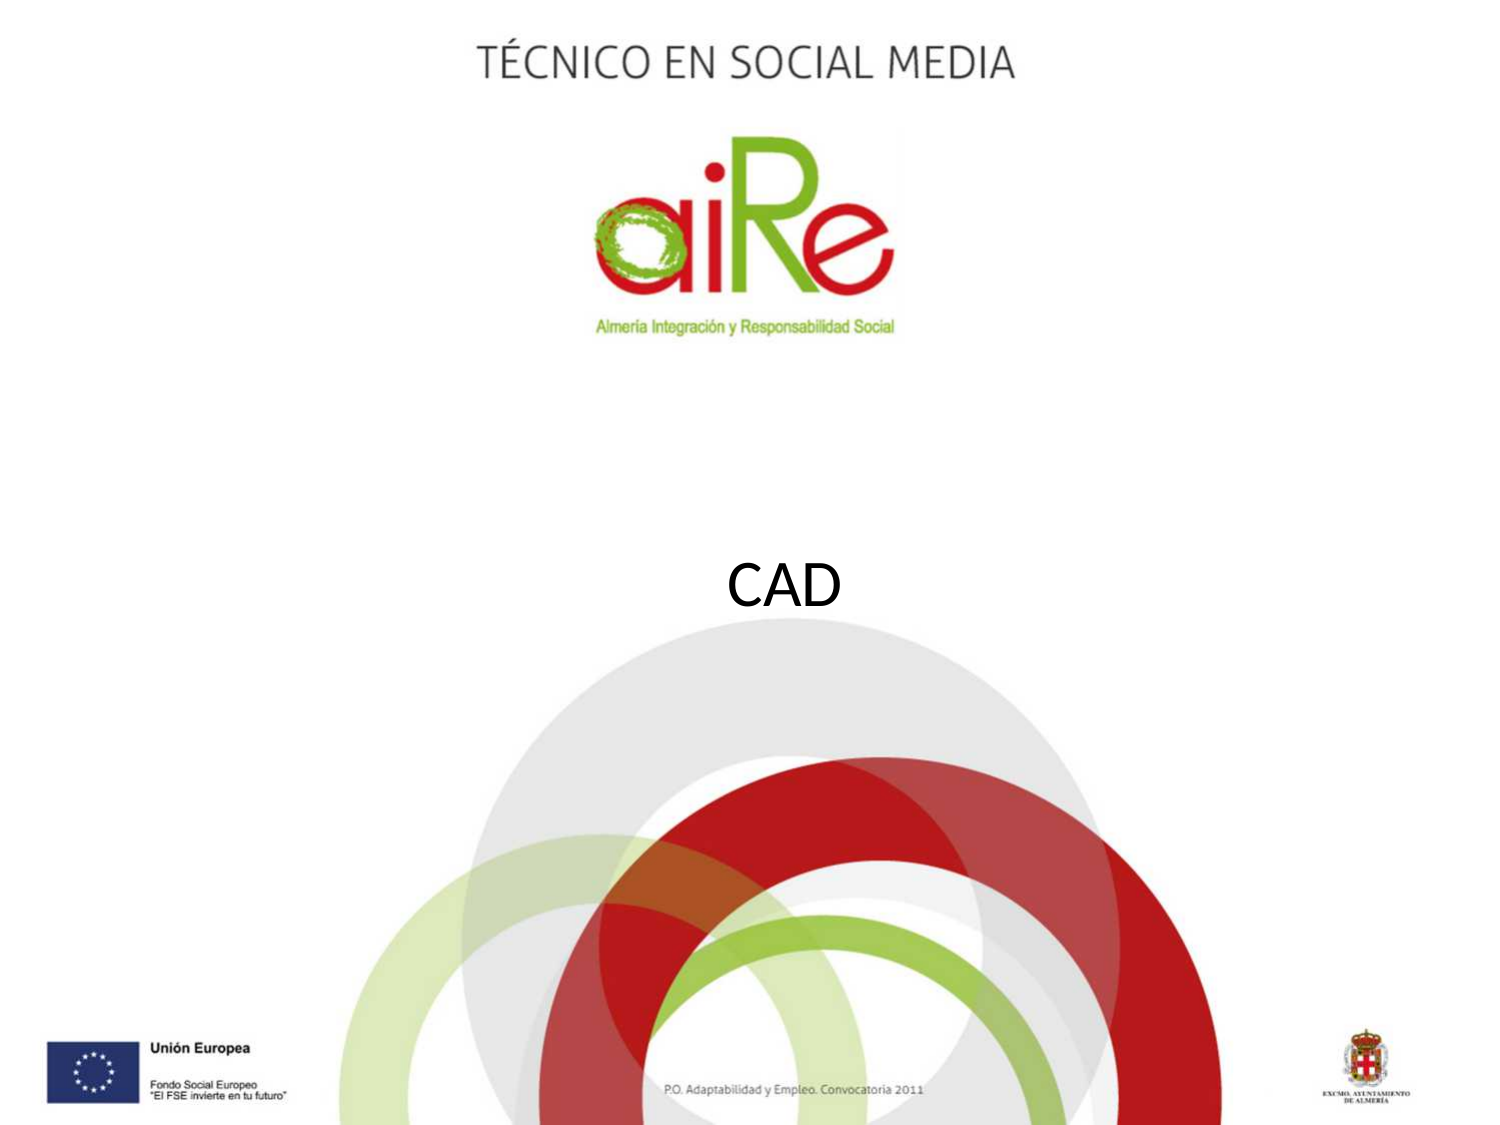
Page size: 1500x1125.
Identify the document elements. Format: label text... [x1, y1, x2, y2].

picture [0, 0, 1500, 1125]
list CAD [75, 263, 1425, 916]
